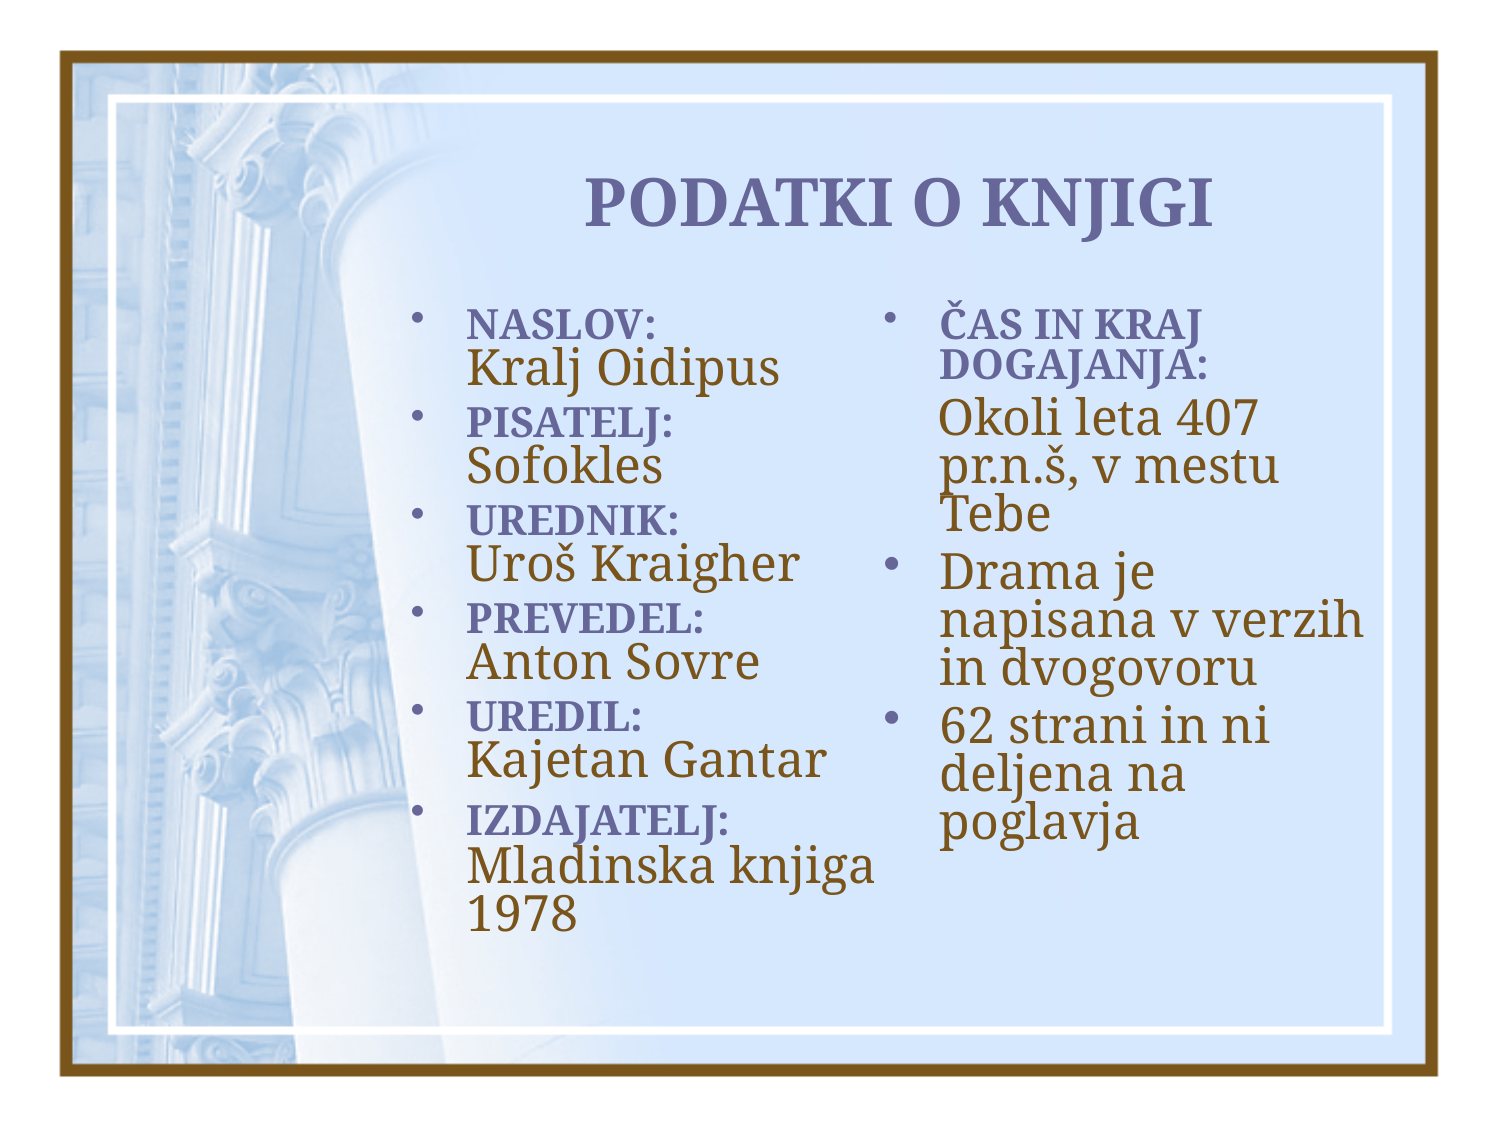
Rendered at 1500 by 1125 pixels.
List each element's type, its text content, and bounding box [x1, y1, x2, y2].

picture [0, 0, 1500, 1125]
title PODATKI O KNJIGI [449, 125, 1350, 275]
list NASLOV: Kralj Oidipus PISATELJ: Sofokles UREDNIK: Uroš Kraigher PREVEDEL: Anton Sovre UREDIL: Kajetan Gantar IZDAJATELJ: Mladinska knjiga 1978 [395, 299, 916, 1012]
list ČAS IN KRAJ DOGAJANJA: Okoli leta 407 pr.n.š, v mestu Tebe Drama je napisana v verzih in dvogovoru 62 strani in ni deljena na poglavja [868, 299, 1388, 938]
